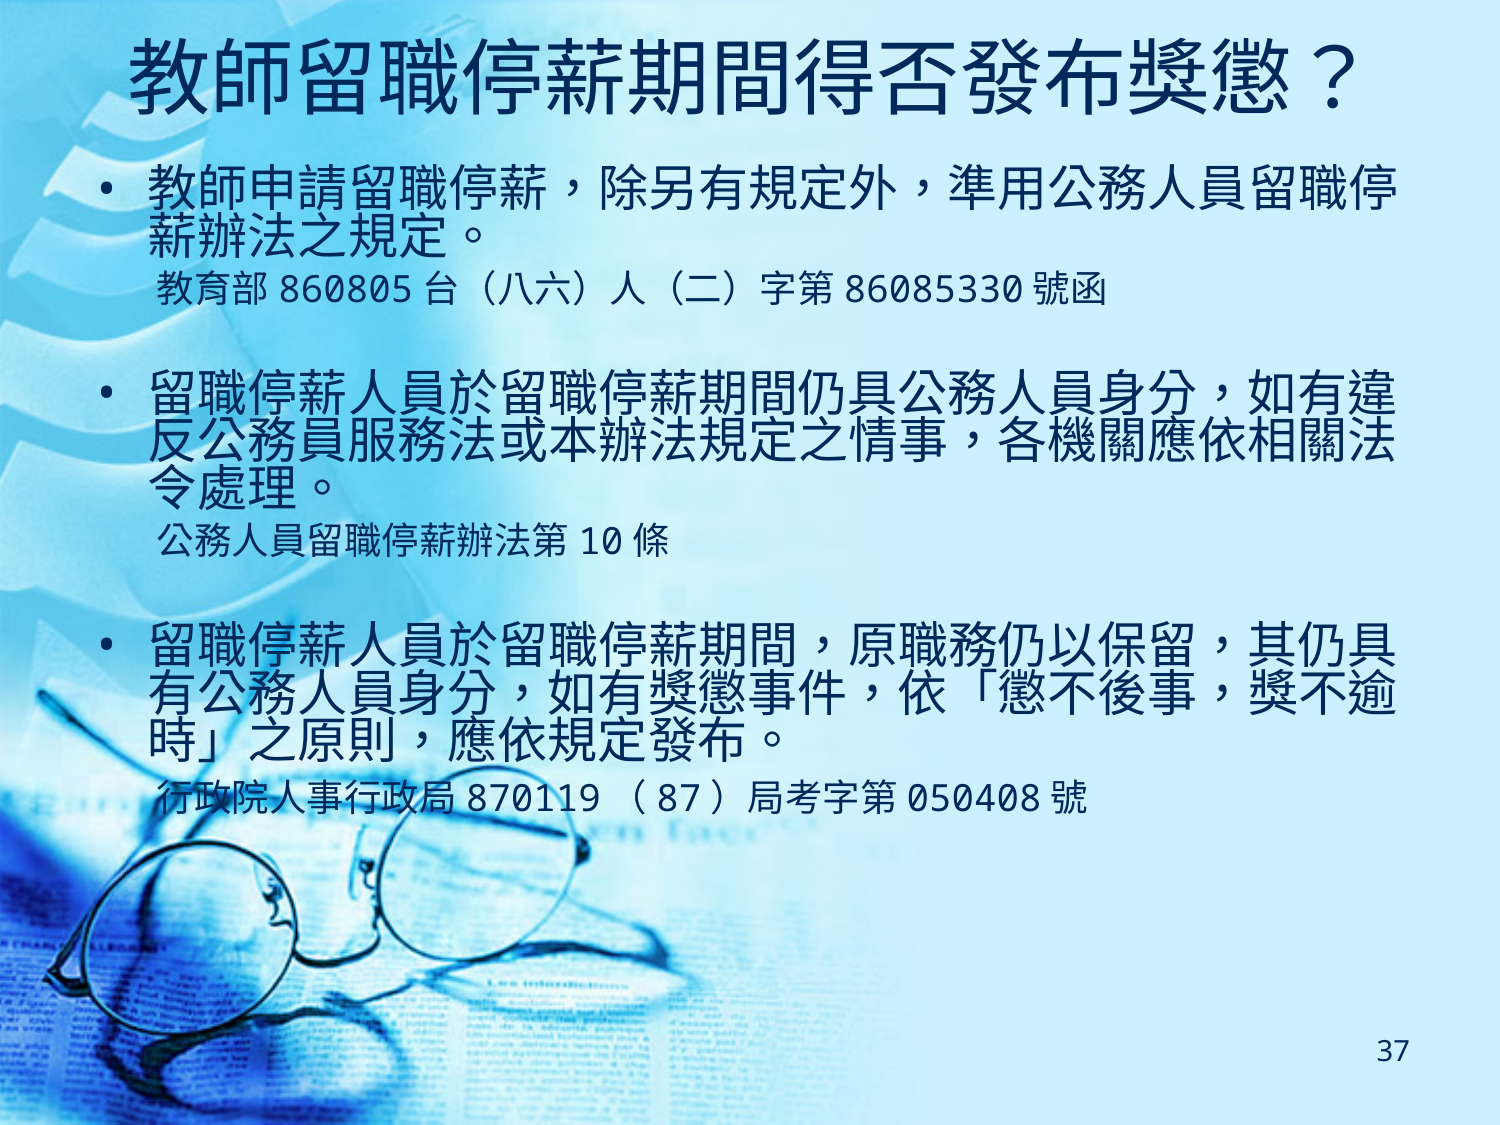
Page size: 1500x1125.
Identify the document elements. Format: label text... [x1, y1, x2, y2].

title 教師留職停薪期間得否發布獎懲？ [76, 0, 1427, 152]
list 教師申請留職停薪，除另有規定外，準用公務人員留職停薪辦法之規定。 教育部860805台（八六）人（二）字第86085330號函 留職停薪人員於留職停薪期間仍具公務人員身分，如有違反公務員服務法或本辦法規定之情事，各機關應依相關法令處理。 公務人員留職停薪辦法第10條 留職停薪人員於留職停薪期間，原職務仍以保留，其仍具有公務人員身分，如有獎懲事件，依「懲不後事，獎不逾時」之原則，應依規定發布。 行政院人事行政局870119（87）局考字第050408號 [76, 160, 1427, 904]
picture [0, 0, 1500, 1125]
